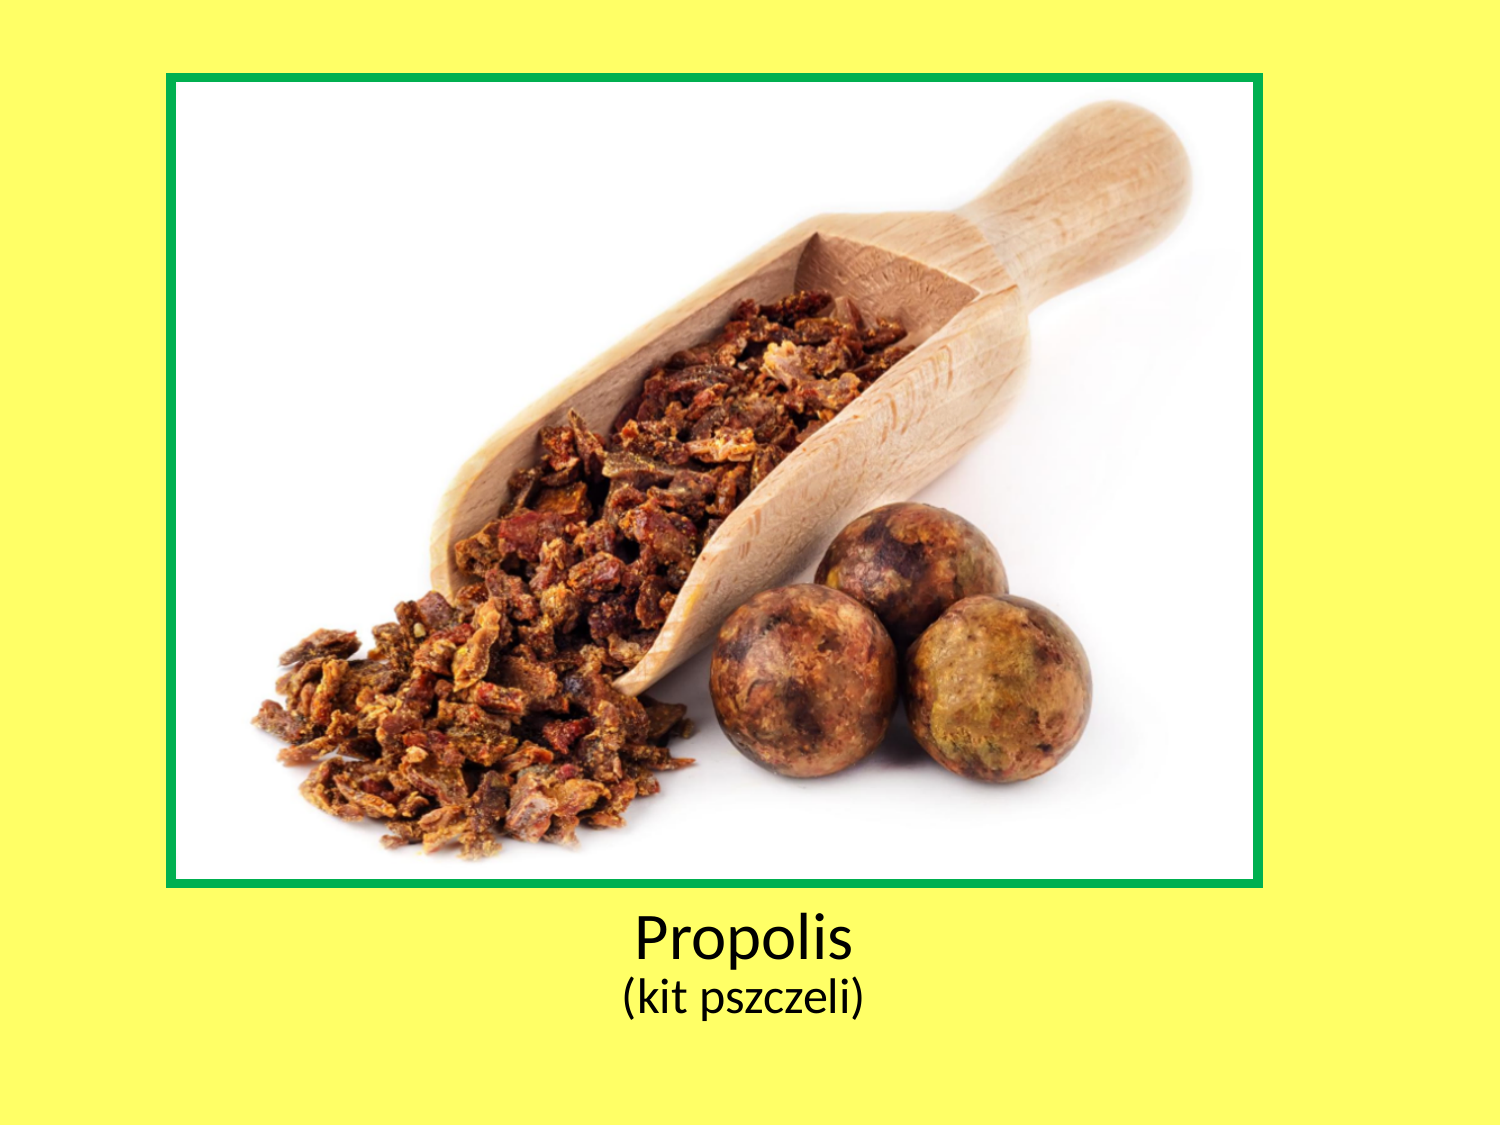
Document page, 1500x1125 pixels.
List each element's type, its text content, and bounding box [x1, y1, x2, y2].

text_box Propolis (kit pszczeli) [503, 902, 985, 1034]
picture [175, 82, 1254, 879]
